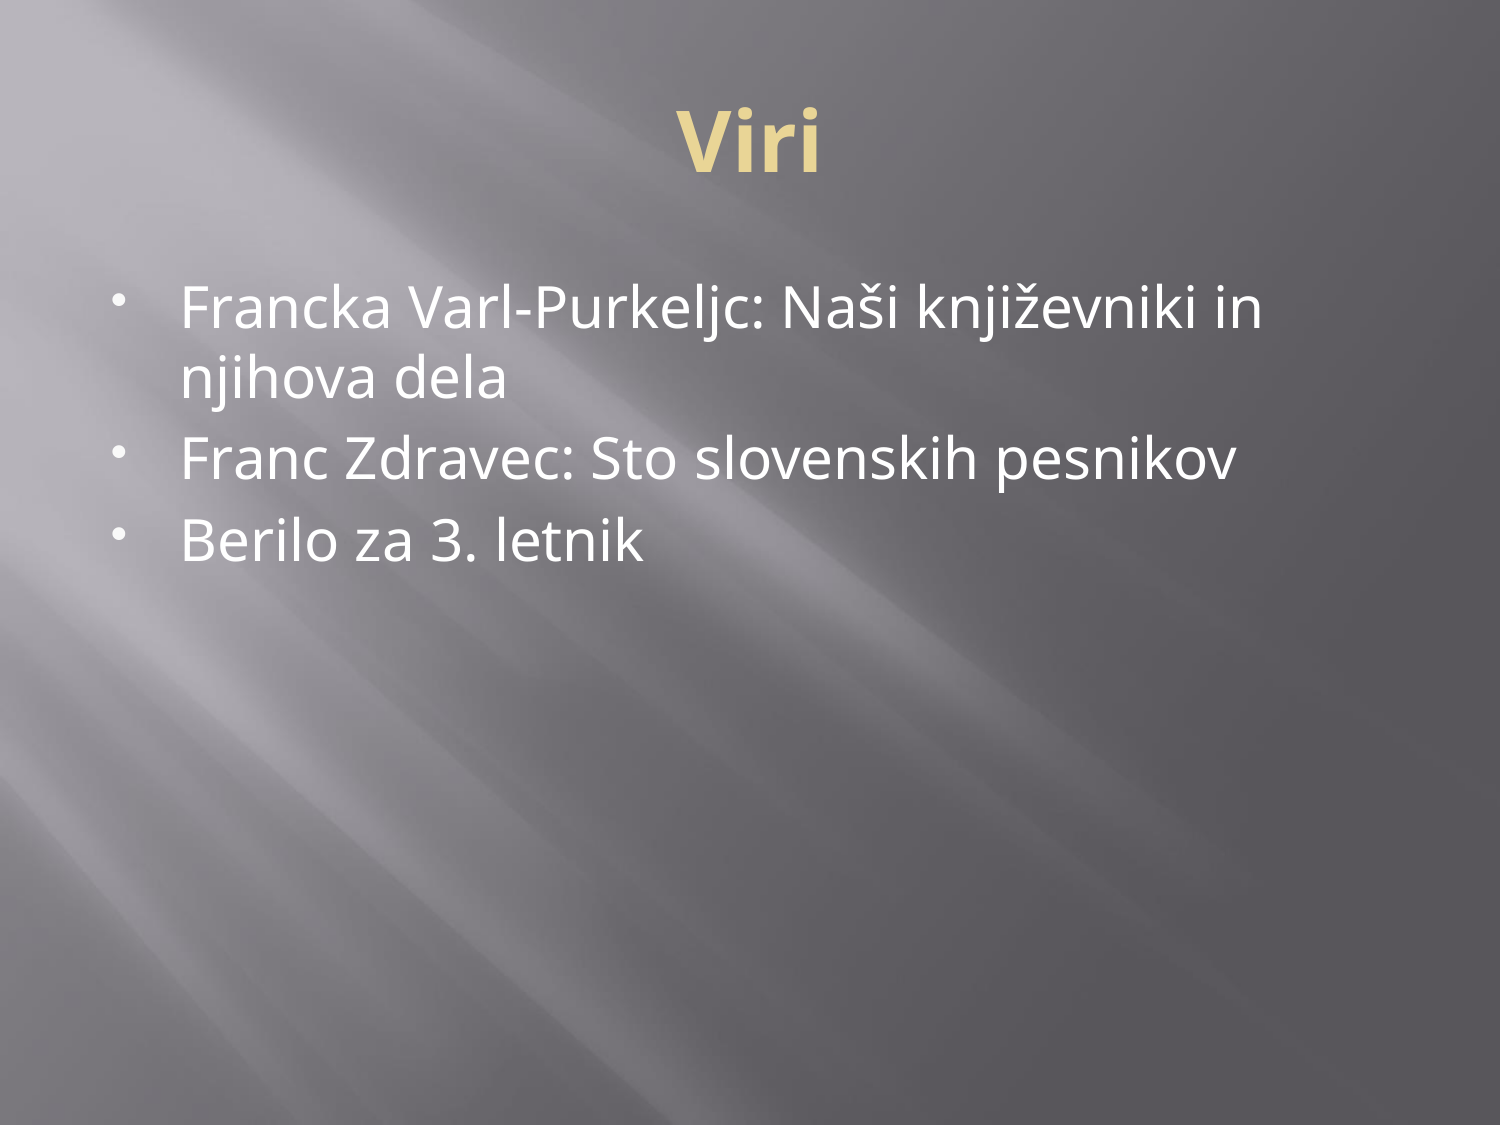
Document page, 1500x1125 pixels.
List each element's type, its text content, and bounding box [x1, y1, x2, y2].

title Viri [75, 45, 1425, 233]
picture [0, 0, 1500, 1125]
list Francka Varl-Purkeljc: Naši književniki in njihova dela Franc Zdravec: Sto slovenskih pesnikov Berilo za 3. letnik [75, 262, 1425, 1035]
